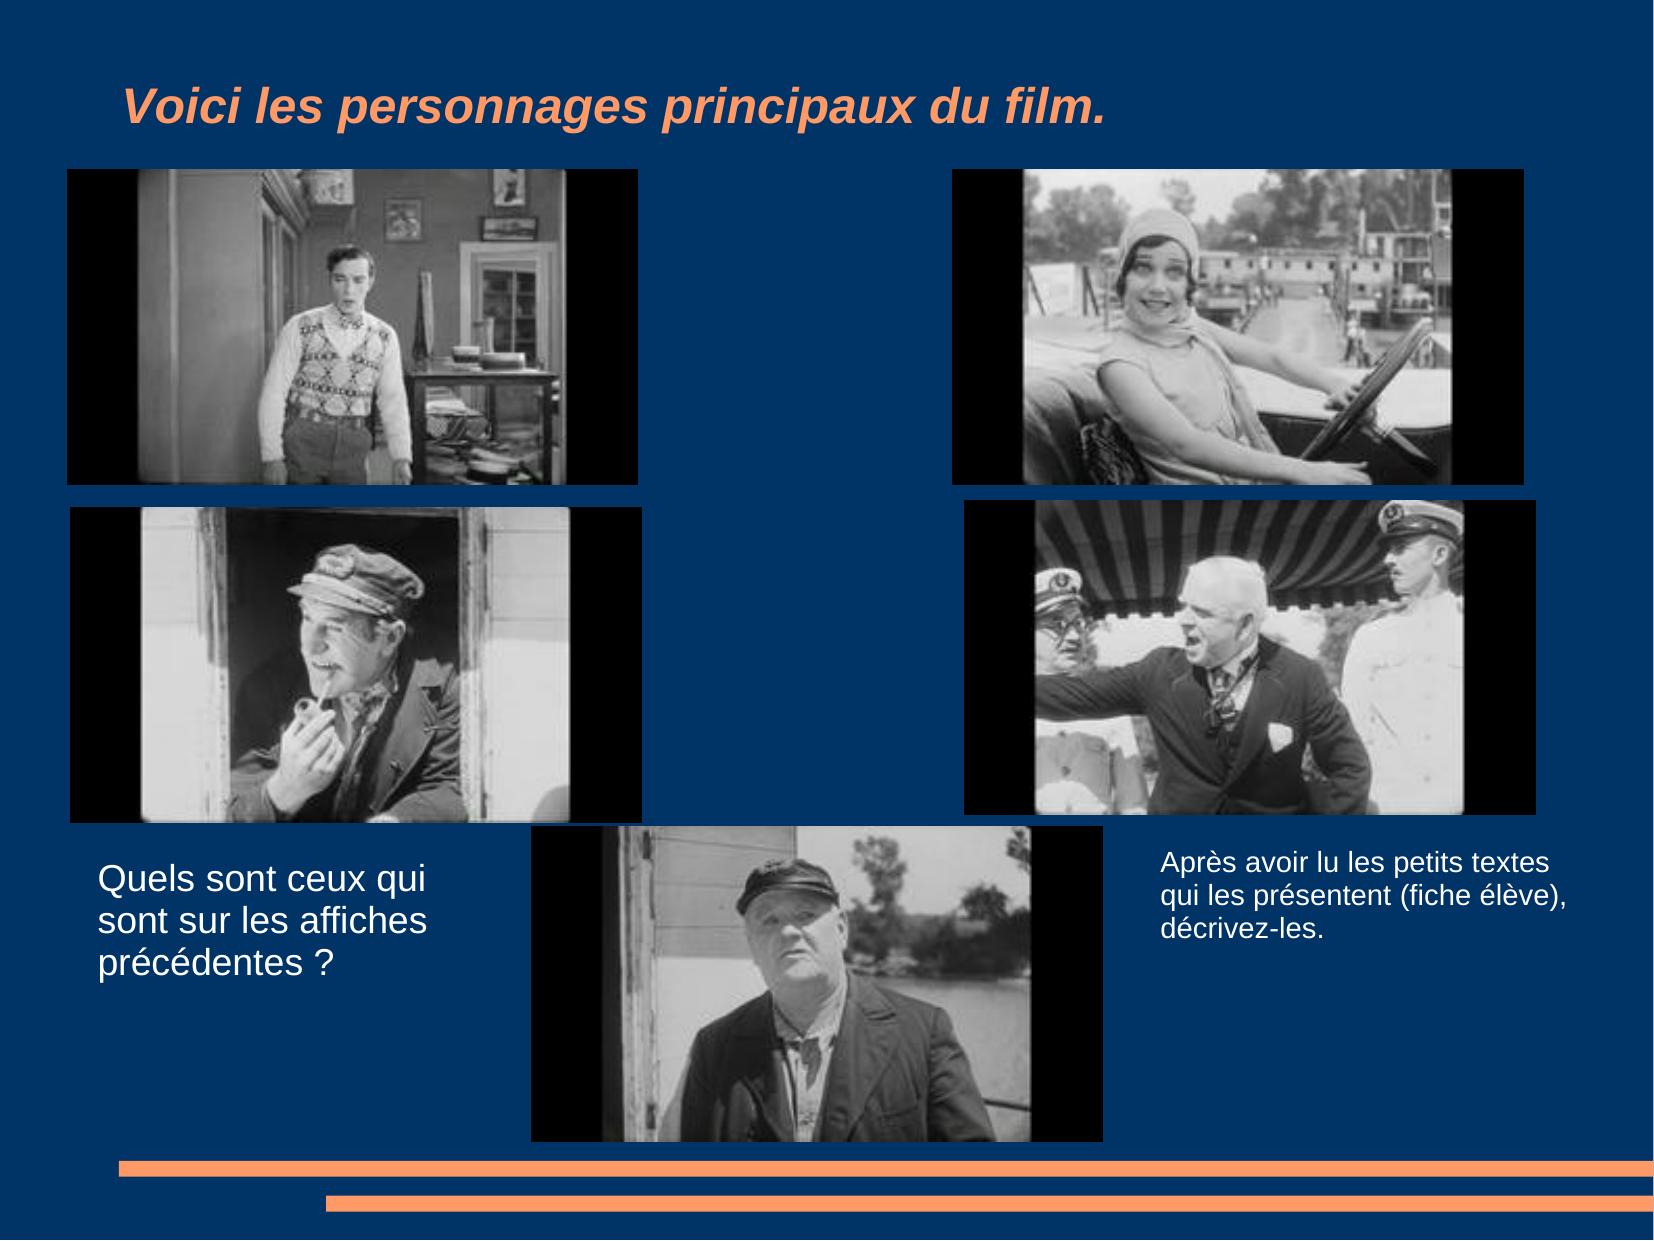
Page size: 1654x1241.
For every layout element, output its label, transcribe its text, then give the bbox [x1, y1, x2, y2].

picture [952, 169, 1524, 485]
text_box Après avoir lu les petits textes qui les présentent (fiche élève), décrivez-les. [1145, 838, 1607, 952]
picture [531, 826, 1103, 1142]
text_box Quels sont ceux qui sont sur les affiches précédentes ? [82, 850, 508, 992]
title Voici les personnages principaux du film. [121, 46, 1534, 166]
picture [964, 500, 1536, 815]
picture [70, 507, 642, 823]
picture [67, 169, 638, 485]
